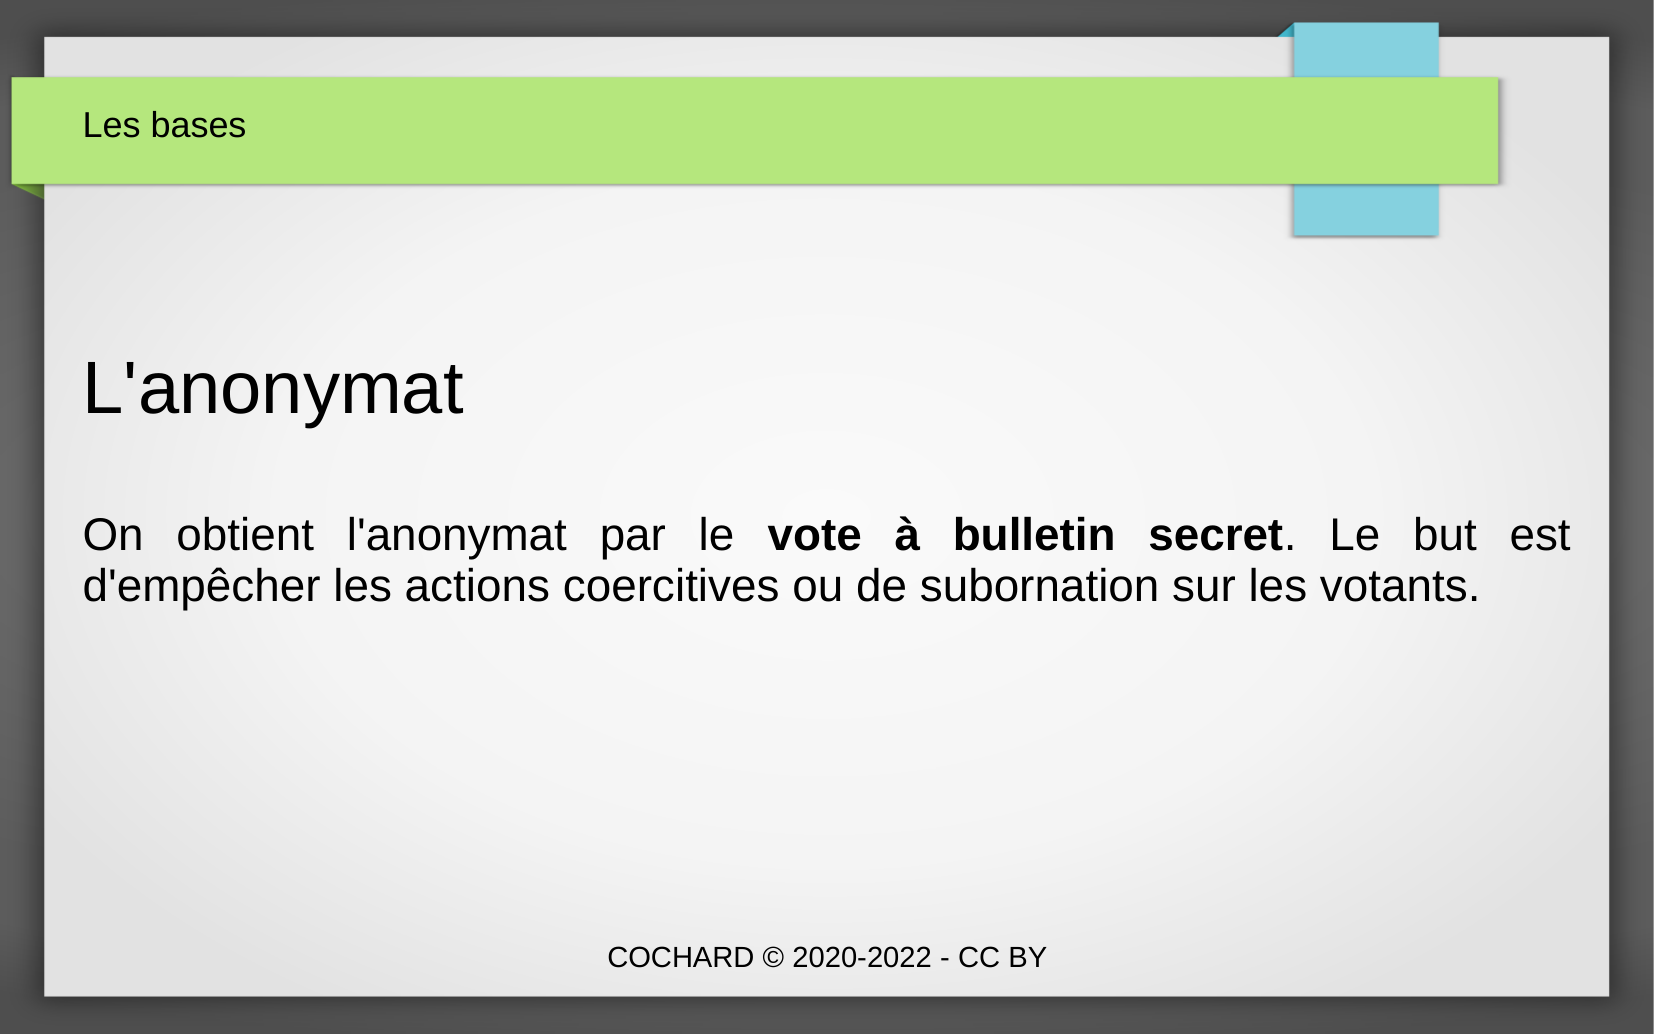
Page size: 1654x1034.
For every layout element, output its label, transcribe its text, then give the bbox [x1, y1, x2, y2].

picture [0, 0, 1654, 1034]
title Les bases [82, 39, 1235, 210]
list L'anonymat On obtient l'anonymat par le vote à bulletin secret. Le but est d'empêcher les actions coercitives ou de subornation sur les votants. [82, 249, 1571, 849]
